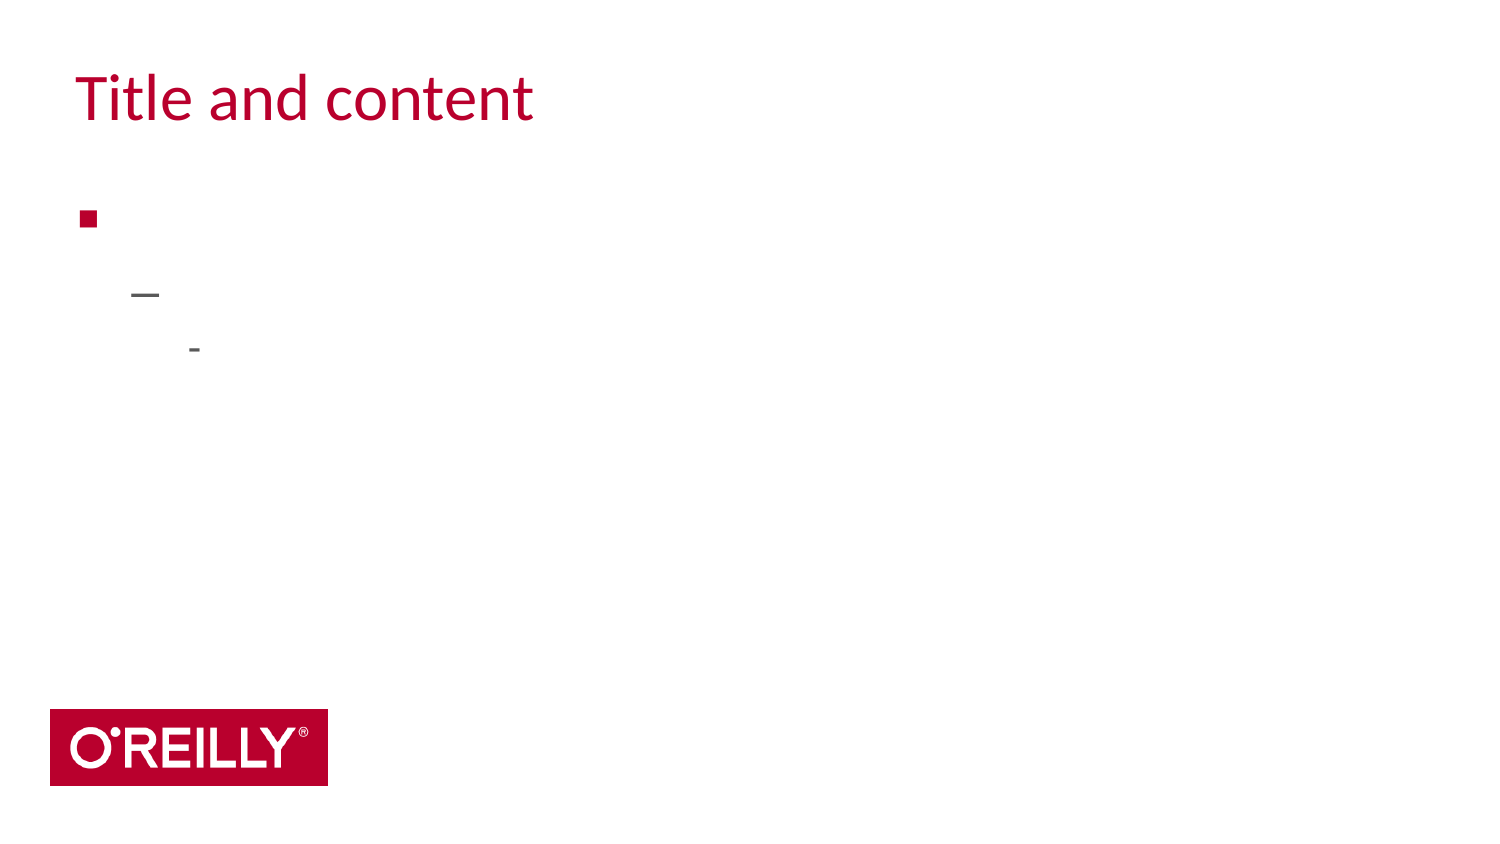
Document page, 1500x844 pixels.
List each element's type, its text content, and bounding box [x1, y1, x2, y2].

picture [50, 709, 328, 786]
title Title and content [75, 33, 1425, 175]
list First line Second line Third line [75, 197, 1425, 687]
